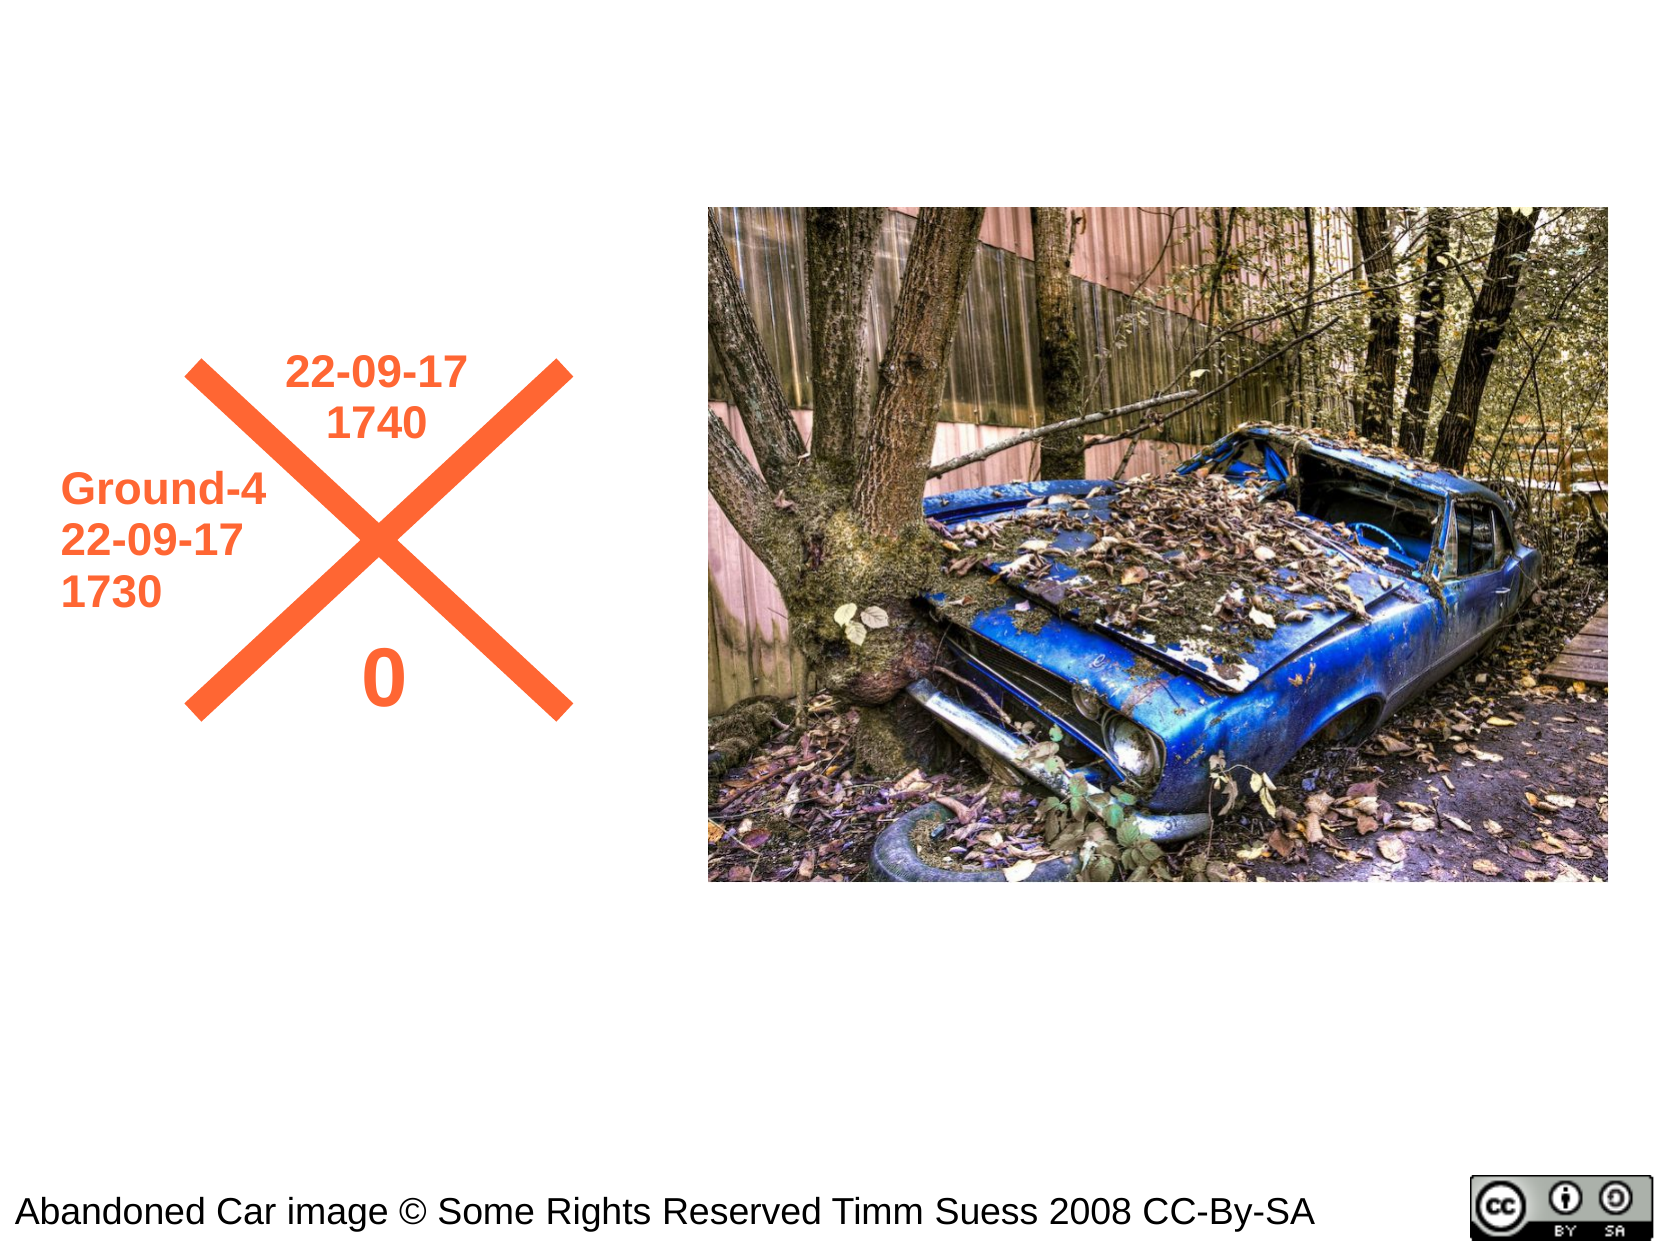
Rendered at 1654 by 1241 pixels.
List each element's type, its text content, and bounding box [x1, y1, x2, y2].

text_box 0 [347, 624, 417, 733]
picture [708, 207, 1609, 883]
text_box Abandoned Car image © Some Rights Reserved Timm Suess 2008 CC-By-SA [0, 1183, 1331, 1241]
text_box Ground-4 22-09-17 1730 [45, 455, 282, 625]
text_box 22-09-17 1740 [270, 296, 484, 456]
picture [1470, 1175, 1654, 1241]
